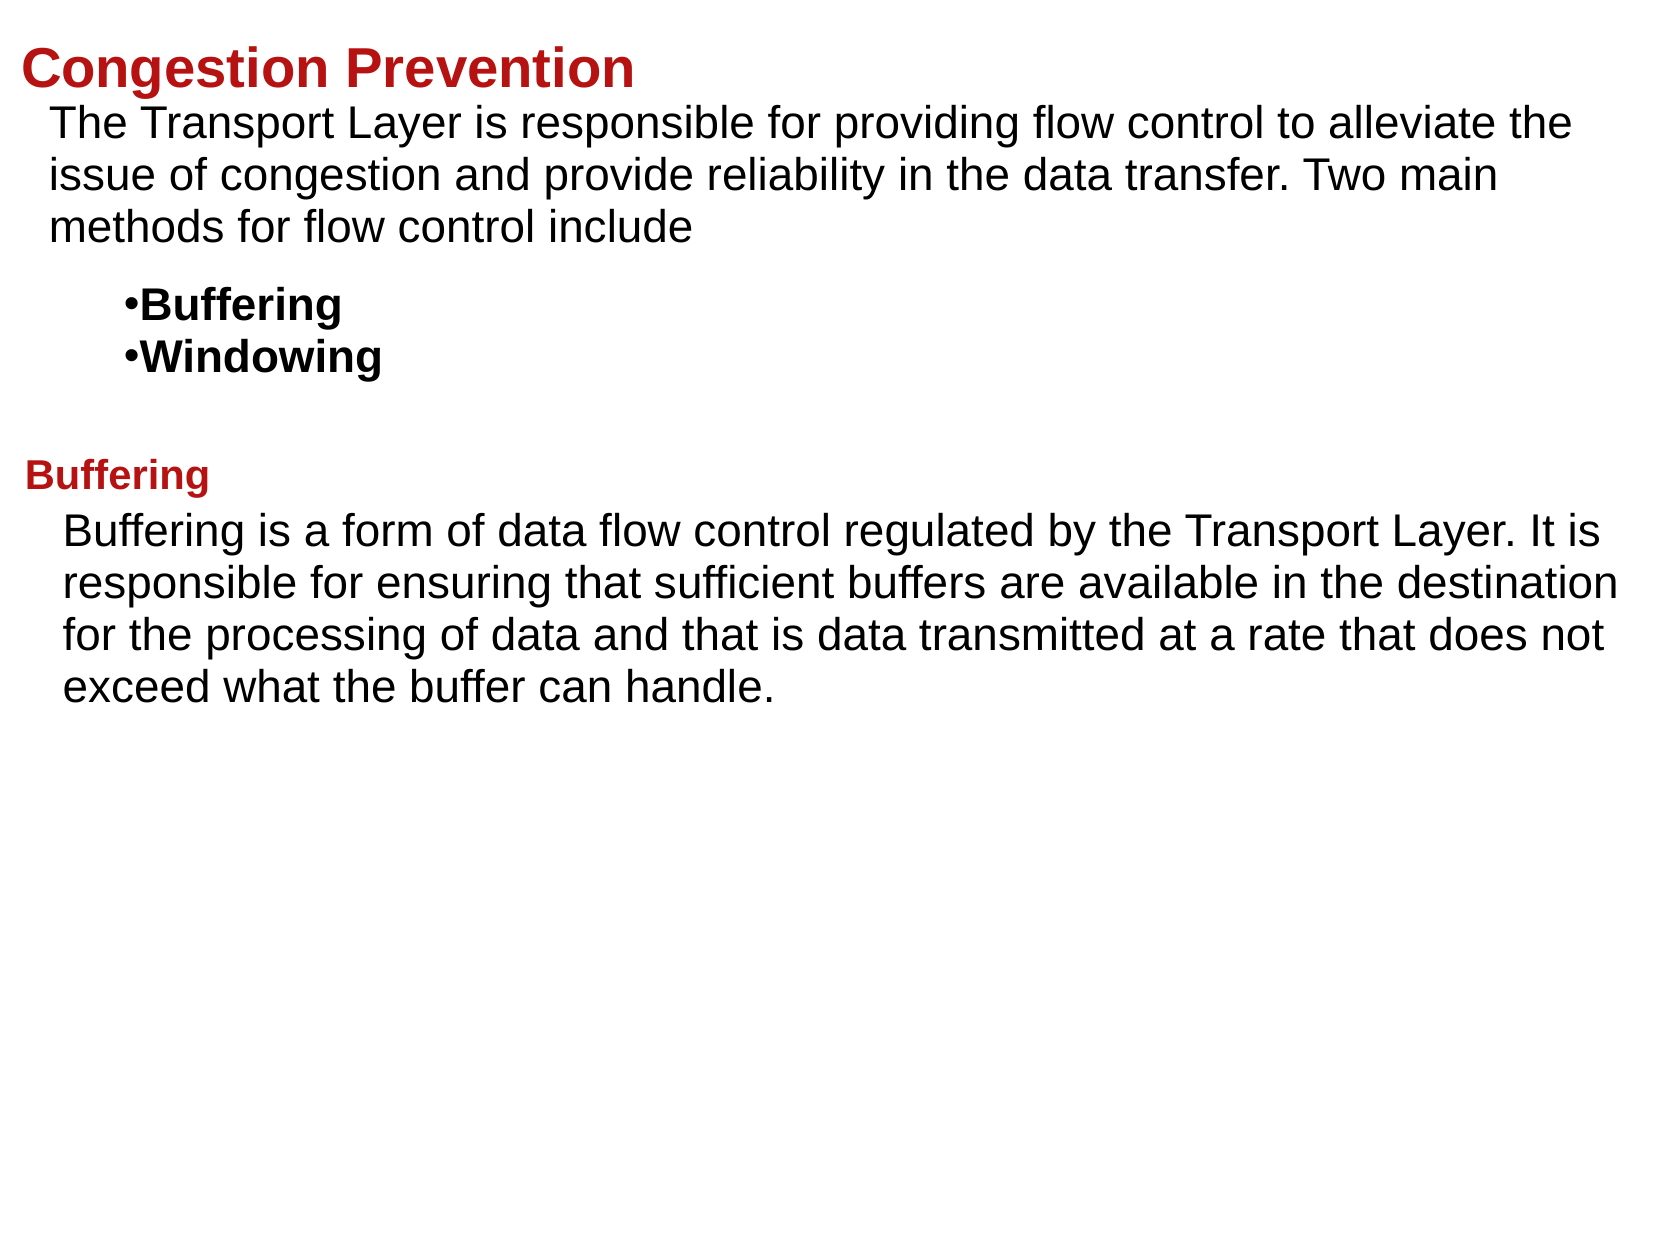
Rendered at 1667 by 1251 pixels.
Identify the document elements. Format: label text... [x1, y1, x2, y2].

text_box Buffering Windowing [48, 278, 1660, 383]
text_box Buffering [24, 451, 229, 499]
text_box Buffering is a form of data flow control regulated by the Transport Layer. It is responsible for ensuring that sufficient buffers are available in the destination for the processing of data and that is data transmitted at a rate that does not exceed what the buffer can handle. [62, 504, 1646, 714]
text_box Congestion Prevention [21, 36, 648, 136]
text_box The Transport Layer is responsible for providing flow control to alleviate the issue of congestion and provide reliability in the data transfer. Two main methods for flow control include [48, 96, 1660, 254]
